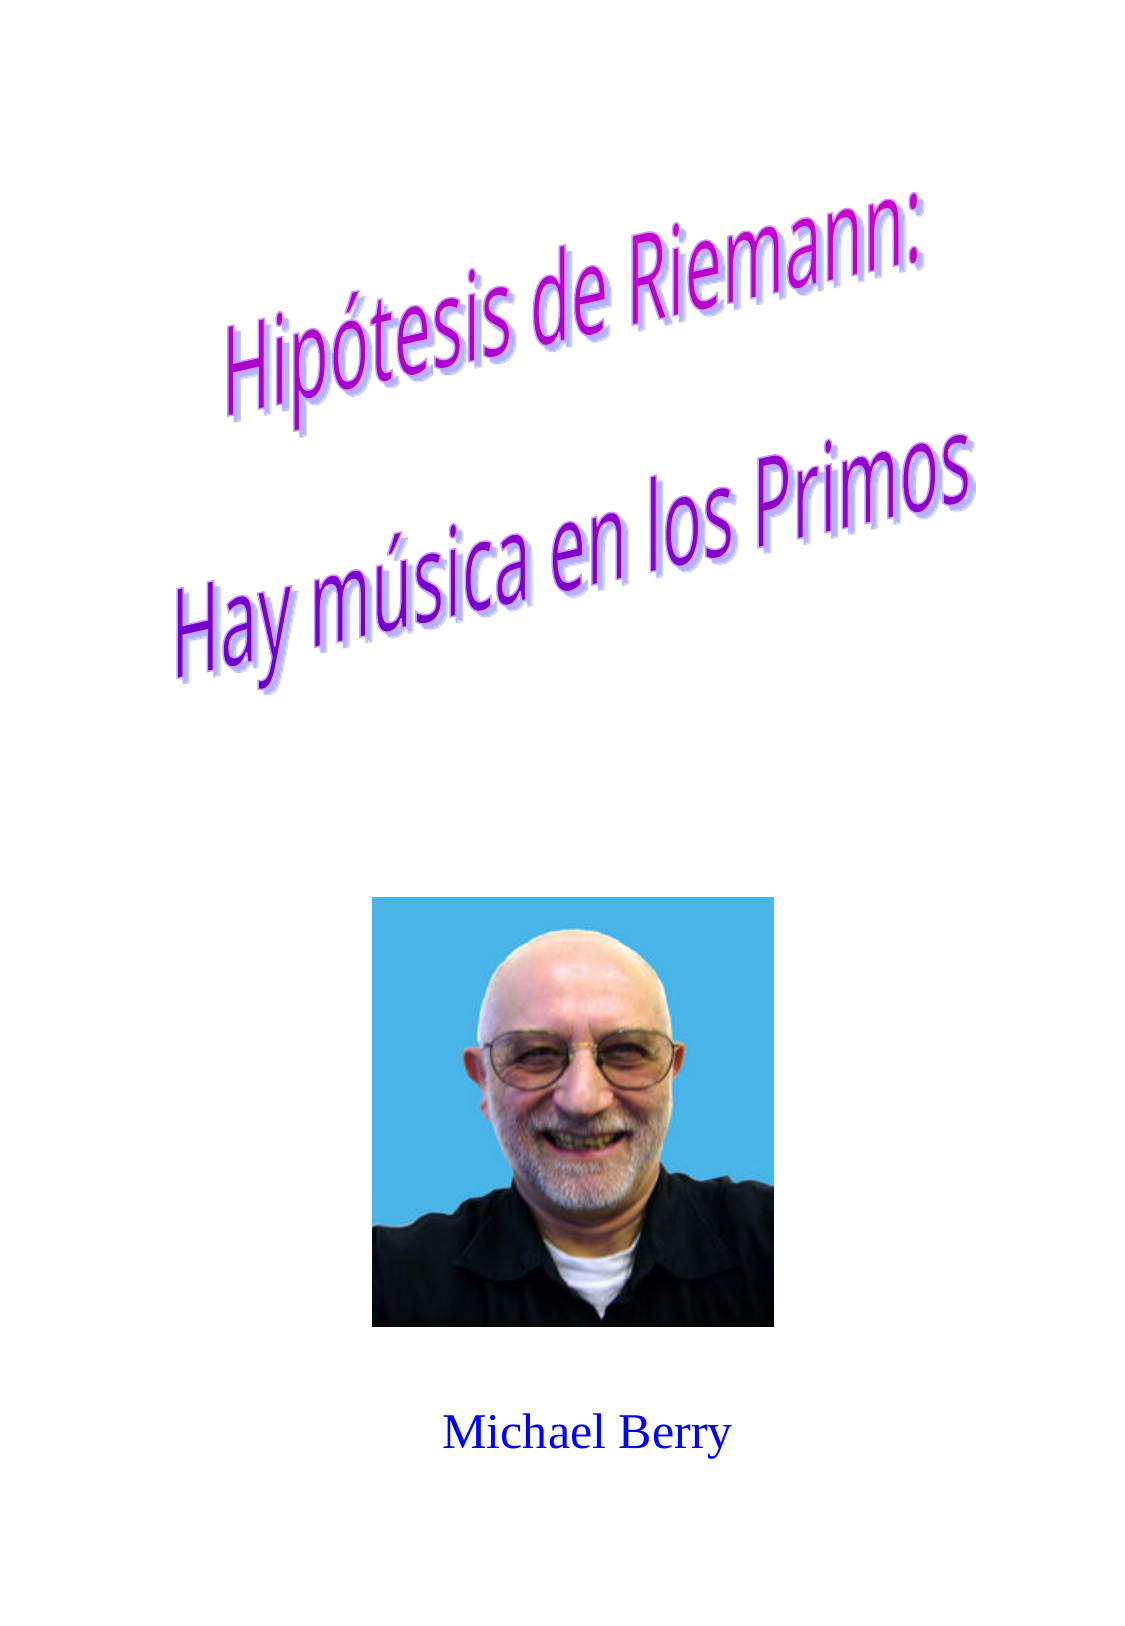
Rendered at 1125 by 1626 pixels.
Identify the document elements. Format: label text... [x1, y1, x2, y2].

text_box Hipótesis de Riemann: Hay música en los Primos [705, 487, 732, 559]
text_box Hipótesis de Riemann: Hay música en los Primos [797, 466, 819, 539]
text_box Hipótesis de Riemann: Hay música en los Primos [787, 217, 817, 290]
text_box Hipótesis de Riemann: Hay música en los Primos [314, 569, 366, 648]
text_box Hipótesis de Riemann: Hay música en los Primos [827, 208, 858, 282]
text_box Hipótesis de Riemann: Hay música en los Primos [688, 240, 719, 311]
text_box Hipótesis de Riemann: Hay música en los Primos [552, 521, 583, 592]
text_box Hipótesis de Riemann: Hay música en los Primos [483, 286, 510, 358]
text_box Hipótesis de Riemann: Hay música en los Primos [370, 298, 393, 382]
text_box Hipótesis de Riemann: Hay música en los Primos [415, 552, 442, 624]
text_box Hipótesis de Riemann: Hay música en los Primos [227, 318, 265, 417]
text_box Hipótesis de Riemann: Hay música en los Primos [533, 244, 566, 346]
text_box Hipótesis de Riemann: Hay música en los Primos [942, 434, 969, 506]
text_box Hipótesis de Riemann: Hay música en los Primos [574, 265, 606, 336]
text_box Hipótesis de Riemann: Hay música en los Primos [842, 451, 894, 529]
text_box Hipótesis de Riemann: Hay música en los Primos [465, 541, 492, 612]
picture [372, 897, 774, 1327]
text_box Hipótesis de Riemann: Hay música en los Primos [332, 319, 366, 391]
text_box Hipótesis de Riemann: Hay música en los Primos [223, 595, 253, 667]
text_box Hipótesis de Riemann: Hay música en los Primos [397, 305, 428, 376]
text_box Hipótesis de Riemann: Hay música en los Primos [591, 512, 622, 586]
text_box Hipótesis de Riemann: Hay música en los Primos [293, 328, 326, 432]
text_box Michael Berry [427, 1391, 920, 1467]
text_box Hipótesis de Riemann: Hay música en los Primos [177, 580, 214, 679]
text_box Hipótesis de Riemann: Hay música en los Primos [665, 496, 699, 567]
text_box Hipótesis de Riemann: Hay música en los Primos [496, 534, 526, 606]
text_box Hipótesis de Riemann: Hay música en los Primos [902, 442, 936, 514]
text_box Hipótesis de Riemann: Hay música en los Primos [376, 559, 407, 633]
text_box Hipótesis de Riemann: Hay música en los Primos [868, 199, 900, 272]
text_box Hipótesis de Riemann: Hay música en los Primos [758, 454, 789, 548]
text_box Hipótesis de Riemann: Hay música en los Primos [727, 226, 780, 304]
text_box Hipótesis de Riemann: Hay música en los Primos [632, 232, 667, 326]
text_box Hipótesis de Riemann: Hay música en los Primos [257, 585, 292, 690]
text_box Hipótesis de Riemann: Hay música en los Primos [434, 297, 461, 369]
